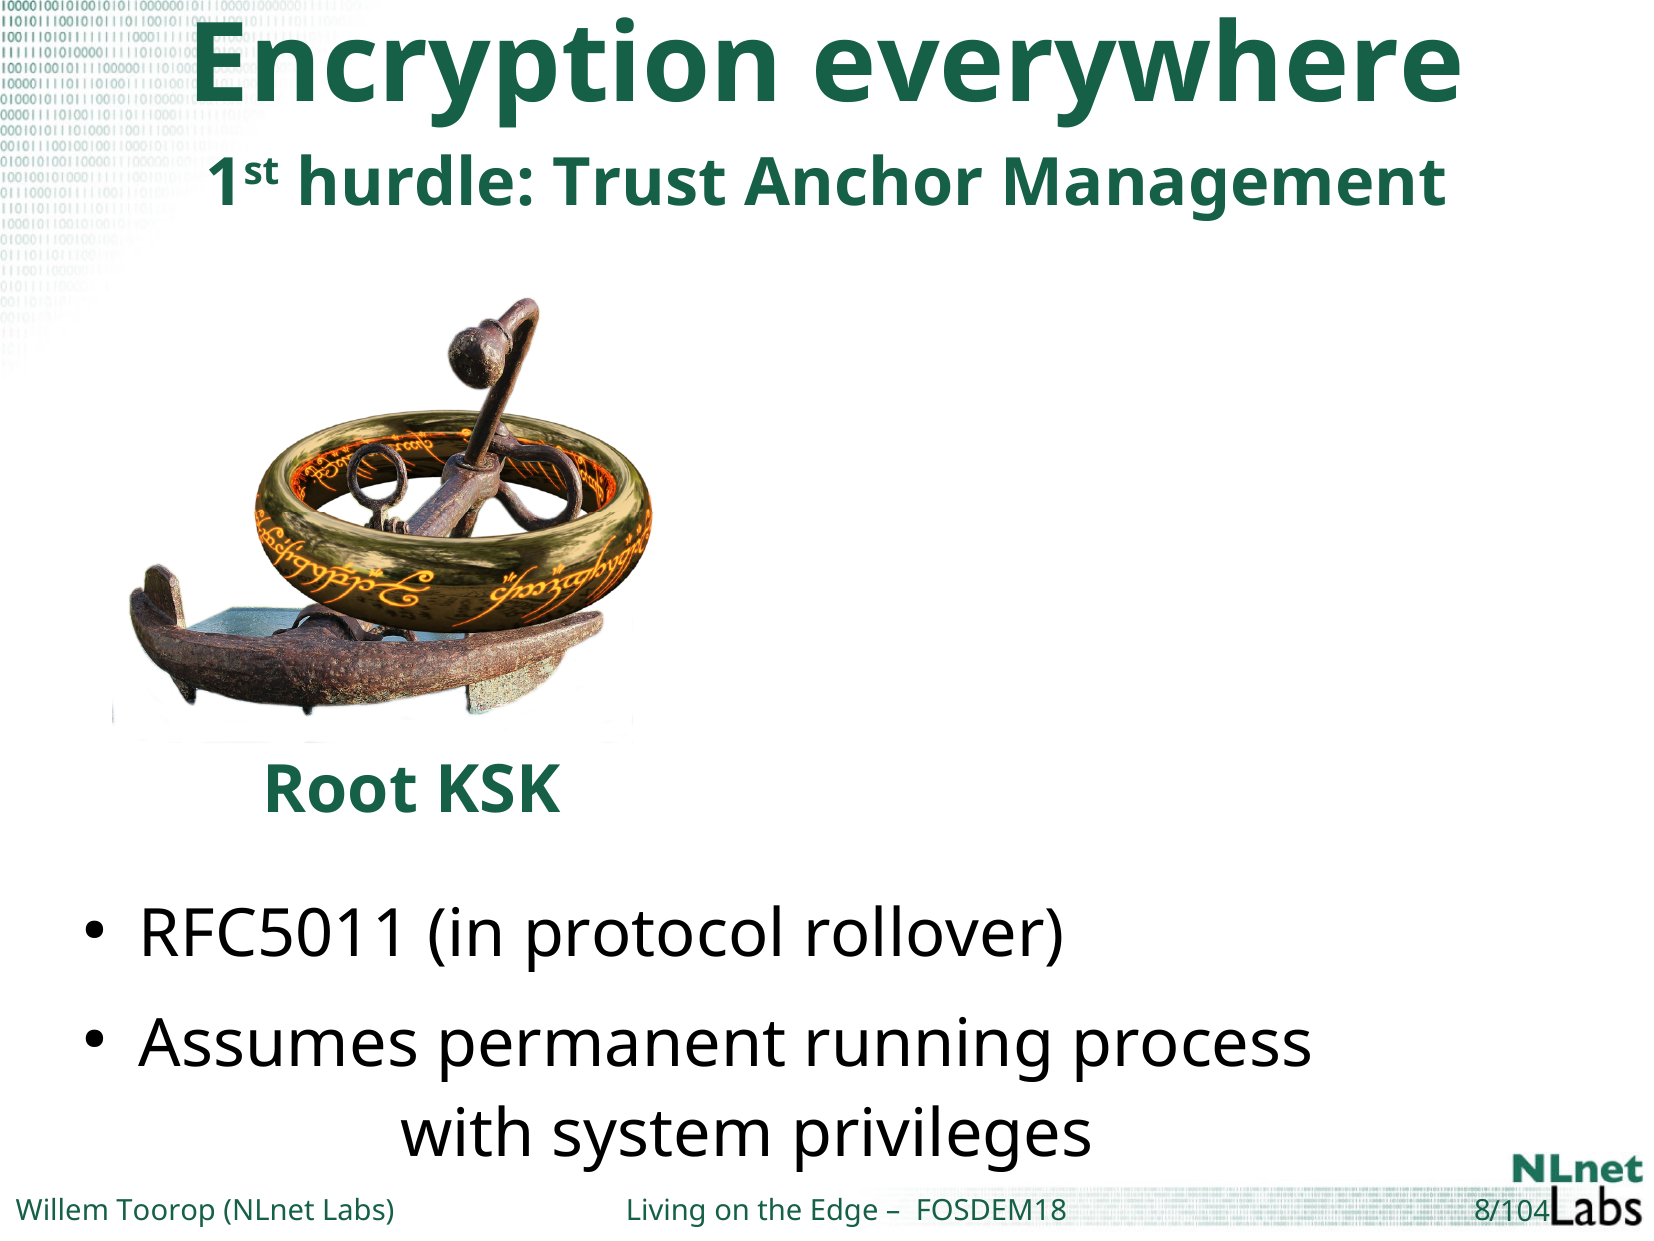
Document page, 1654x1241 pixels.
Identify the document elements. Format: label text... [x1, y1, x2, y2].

picture [854, 1216, 1644, 1239]
list RFC5011 (in protocol rollover) Assumes permanent running process with system privileges [82, 885, 1654, 1216]
text_box Root KSK [216, 743, 608, 829]
picture [0, 255, 655, 744]
title Encryption everywhere 1st hurdle: Trust Anchor Management [0, 0, 1654, 255]
